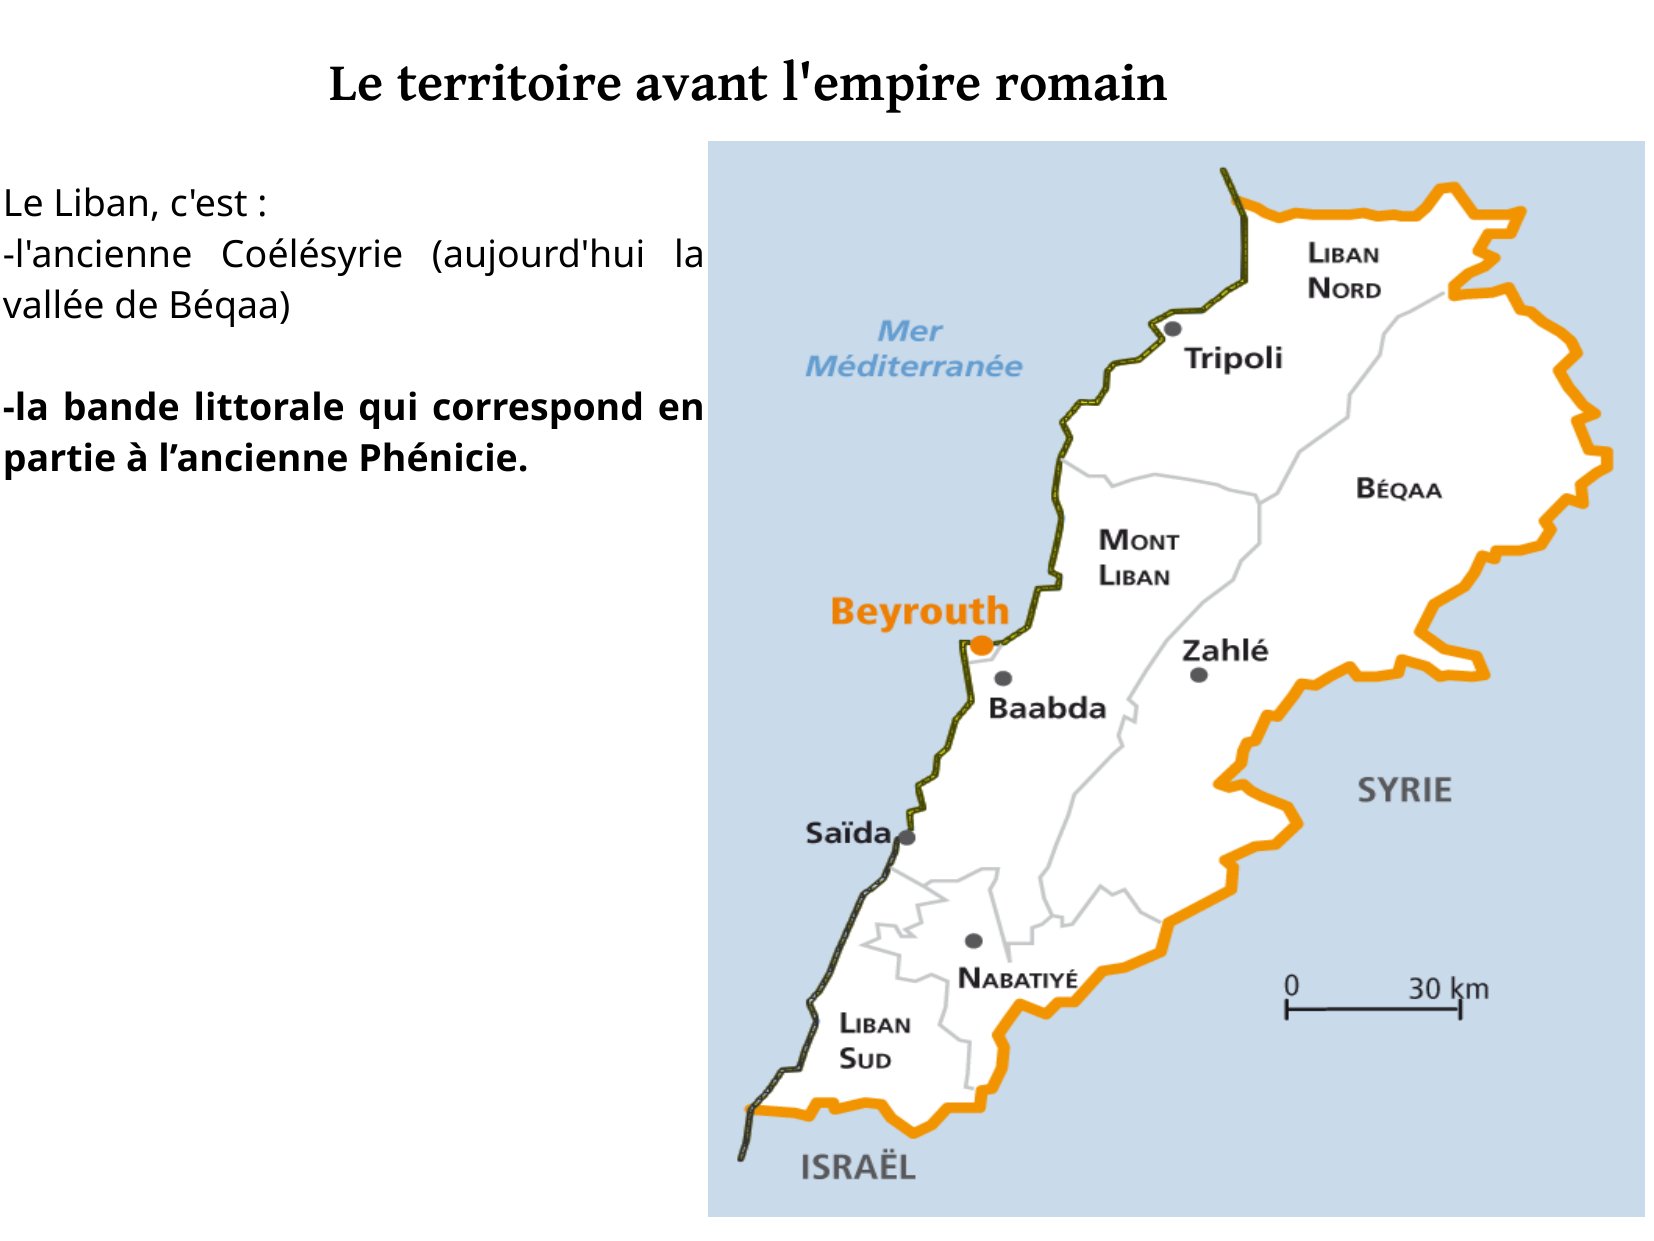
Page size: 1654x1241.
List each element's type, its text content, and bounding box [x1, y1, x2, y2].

picture [708, 141, 1645, 1217]
text_box Le territoire avant l'empire romain [0, 45, 1577, 157]
text_box Le Liban, c'est : -l'ancienne Coélésyrie (aujourd'hui la vallée de Béqaa) -la bande littorale qui correspond en partie à l’ancienne Phénicie. [0, 168, 721, 1229]
